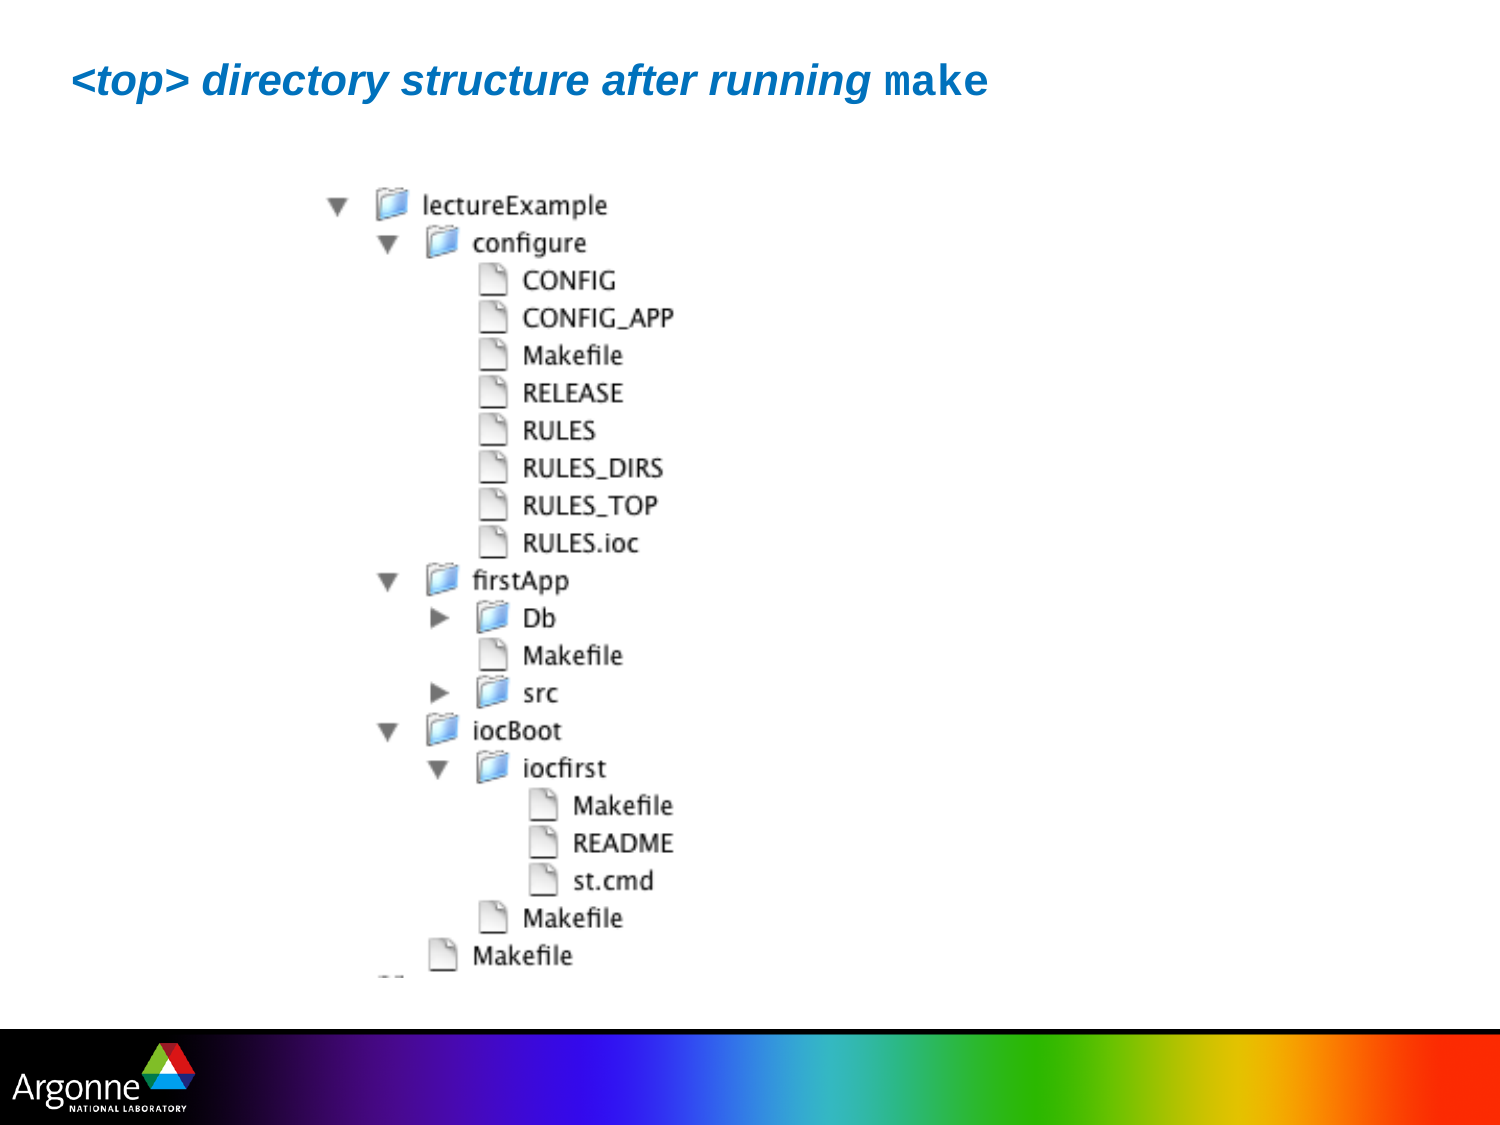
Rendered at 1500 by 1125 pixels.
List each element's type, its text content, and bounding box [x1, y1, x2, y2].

title <top> directory structure after running make [55, 57, 1361, 113]
picture [316, 186, 728, 978]
picture [0, 1029, 1500, 1125]
